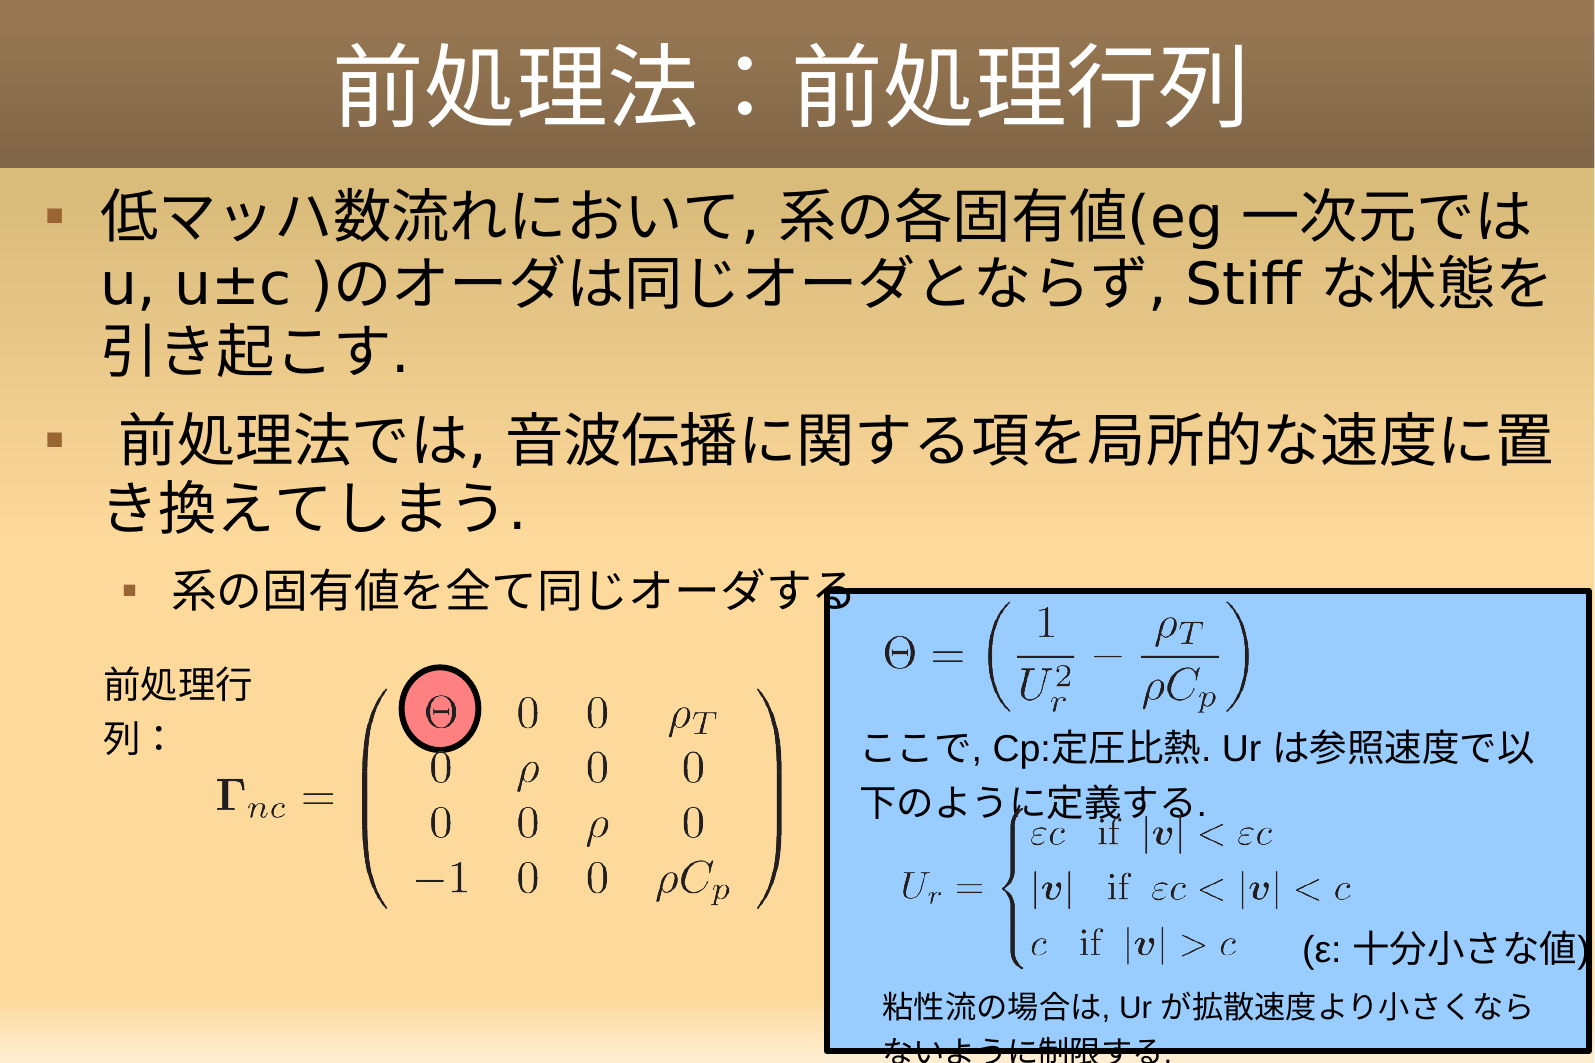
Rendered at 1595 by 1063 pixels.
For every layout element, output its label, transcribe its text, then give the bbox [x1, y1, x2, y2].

list 低マッハ数流れにおいて, 系の各固有値(eg 一次元では u, u±c )のオーダは同じオーダとならず, Stiff な状態を引き起こす. 前処理法では, 音波伝播に関する項を局所的な速度に置き換えてしまう. 系の固有値を全て同じオーダする [29, 183, 1565, 704]
text_box [1264, 590, 1589, 911]
picture [878, 596, 1264, 716]
picture [926, 1059, 949, 1063]
picture [960, 1059, 994, 1063]
text_box 粘性流の場合は, Ur が拡散速度より小さくならないように制限する. [868, 974, 1577, 1059]
picture [1094, 1059, 1117, 1063]
text_box [826, 704, 897, 1052]
picture [903, 1059, 922, 1063]
text_box ここで, Cp:定圧比熱. Ur は参照速度で以下のように定義する. [844, 710, 1565, 810]
text_box 前処理行列： [88, 647, 337, 703]
picture [1055, 1059, 1065, 1063]
title 前処理法：前処理行列 [74, 0, 1510, 178]
text_box [409, 667, 471, 683]
picture [1014, 1059, 1024, 1063]
picture [0, 0, 1595, 1063]
text_box (ε: 十分小さな値) [1287, 911, 1595, 969]
picture [897, 803, 1359, 974]
picture [1117, 1059, 1142, 1063]
text_box [1359, 969, 1589, 1052]
picture [994, 1059, 1012, 1063]
picture [1155, 969, 1595, 1063]
picture [1023, 1059, 1041, 1063]
